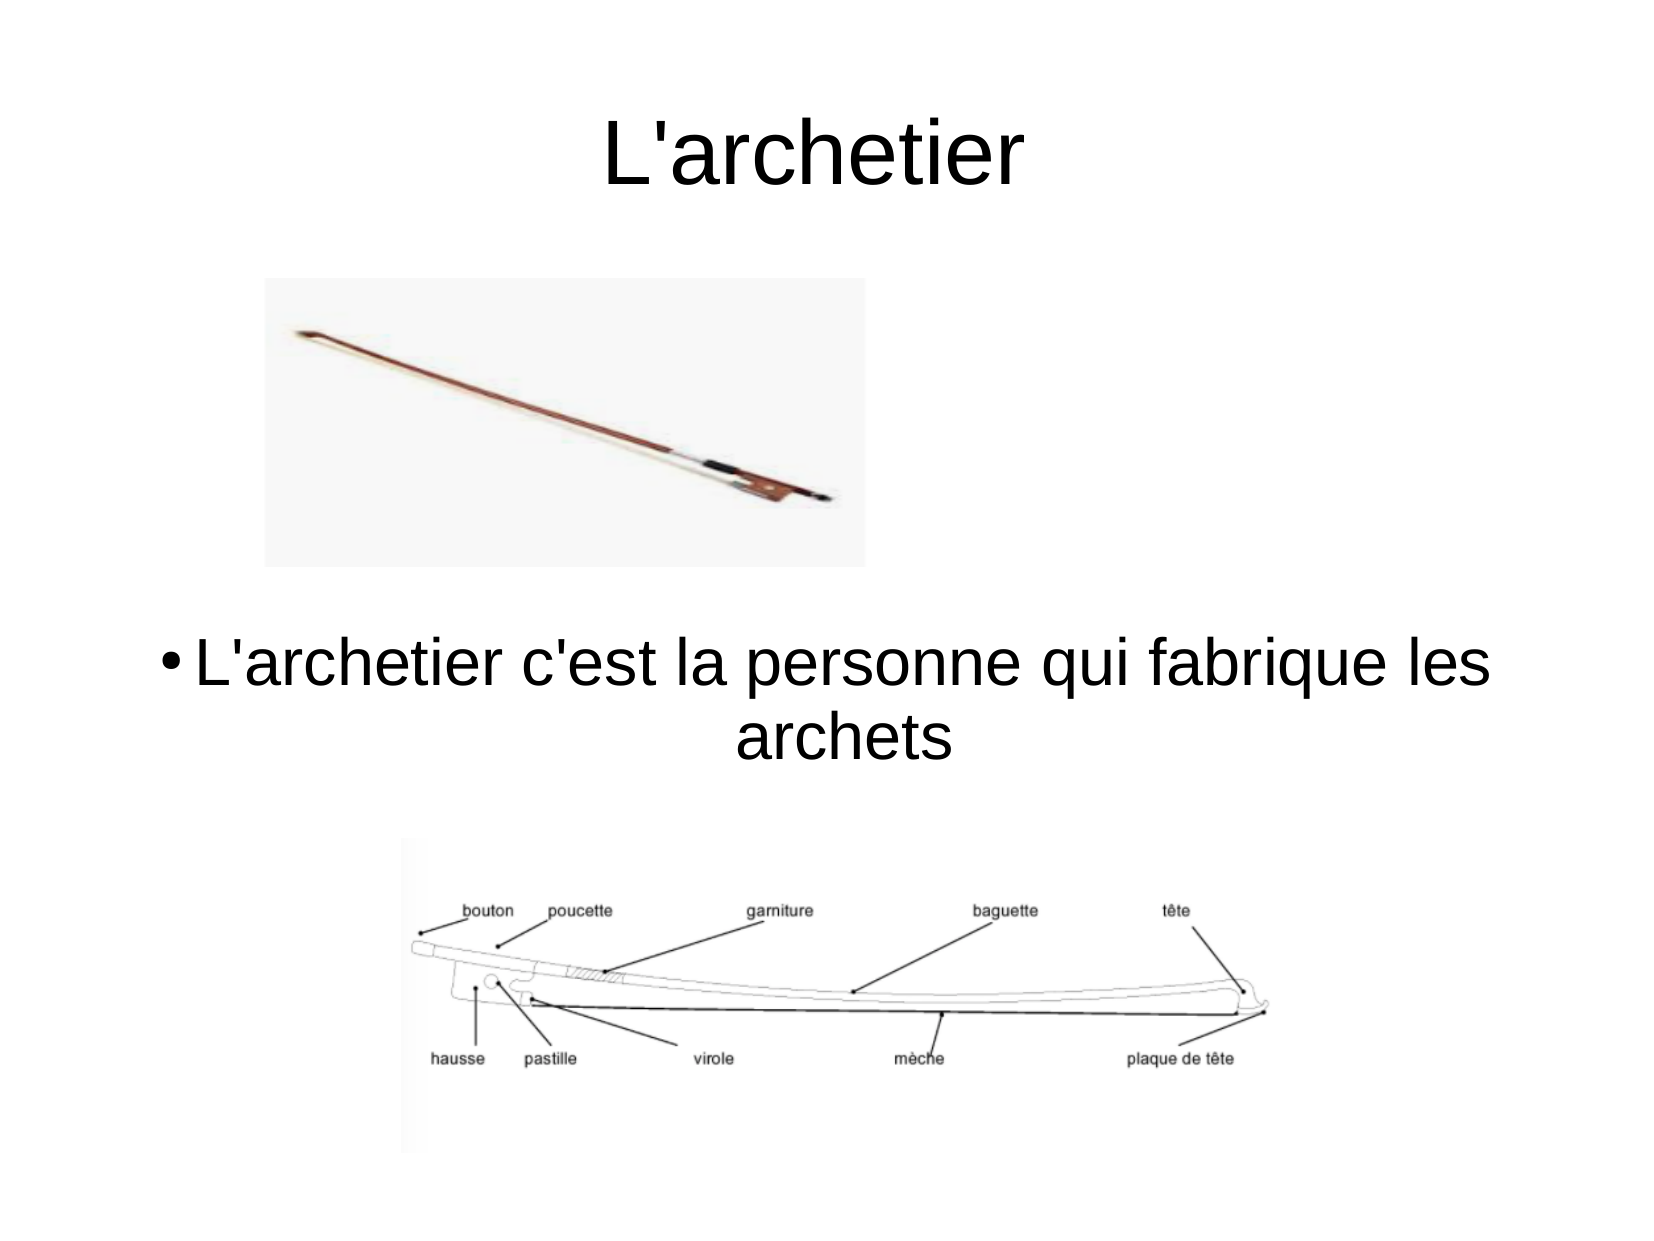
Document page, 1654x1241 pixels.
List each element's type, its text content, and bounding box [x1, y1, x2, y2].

title L'archetier [82, 49, 1571, 257]
subtitle L'archetier c'est la personne qui fabrique les archets [82, 290, 1571, 1109]
picture [263, 278, 910, 567]
picture [401, 838, 1284, 1153]
